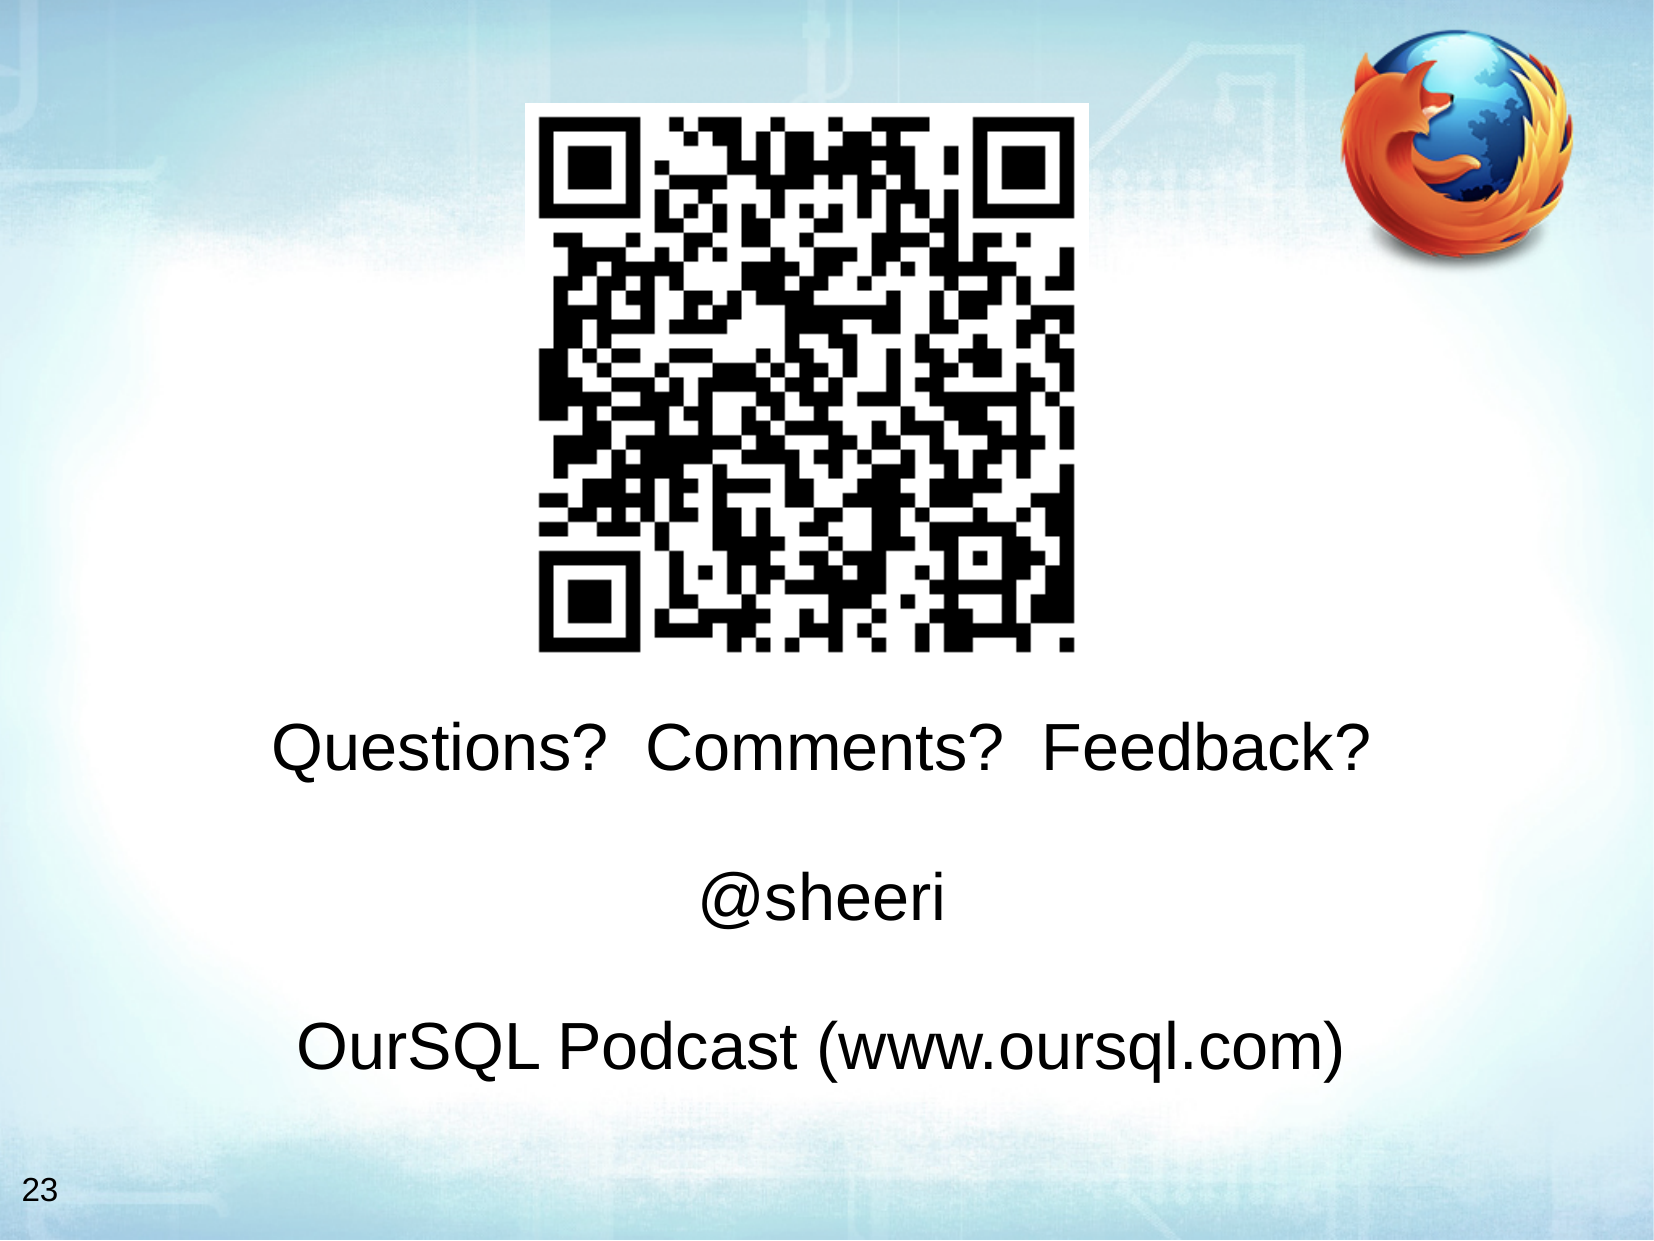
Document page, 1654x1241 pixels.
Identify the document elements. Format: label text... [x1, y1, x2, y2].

subtitle Questions? Comments? Feedback? @sheeri OurSQL Podcast (www.oursql.com) [77, 142, 1566, 1203]
picture [0, 0, 1654, 1240]
